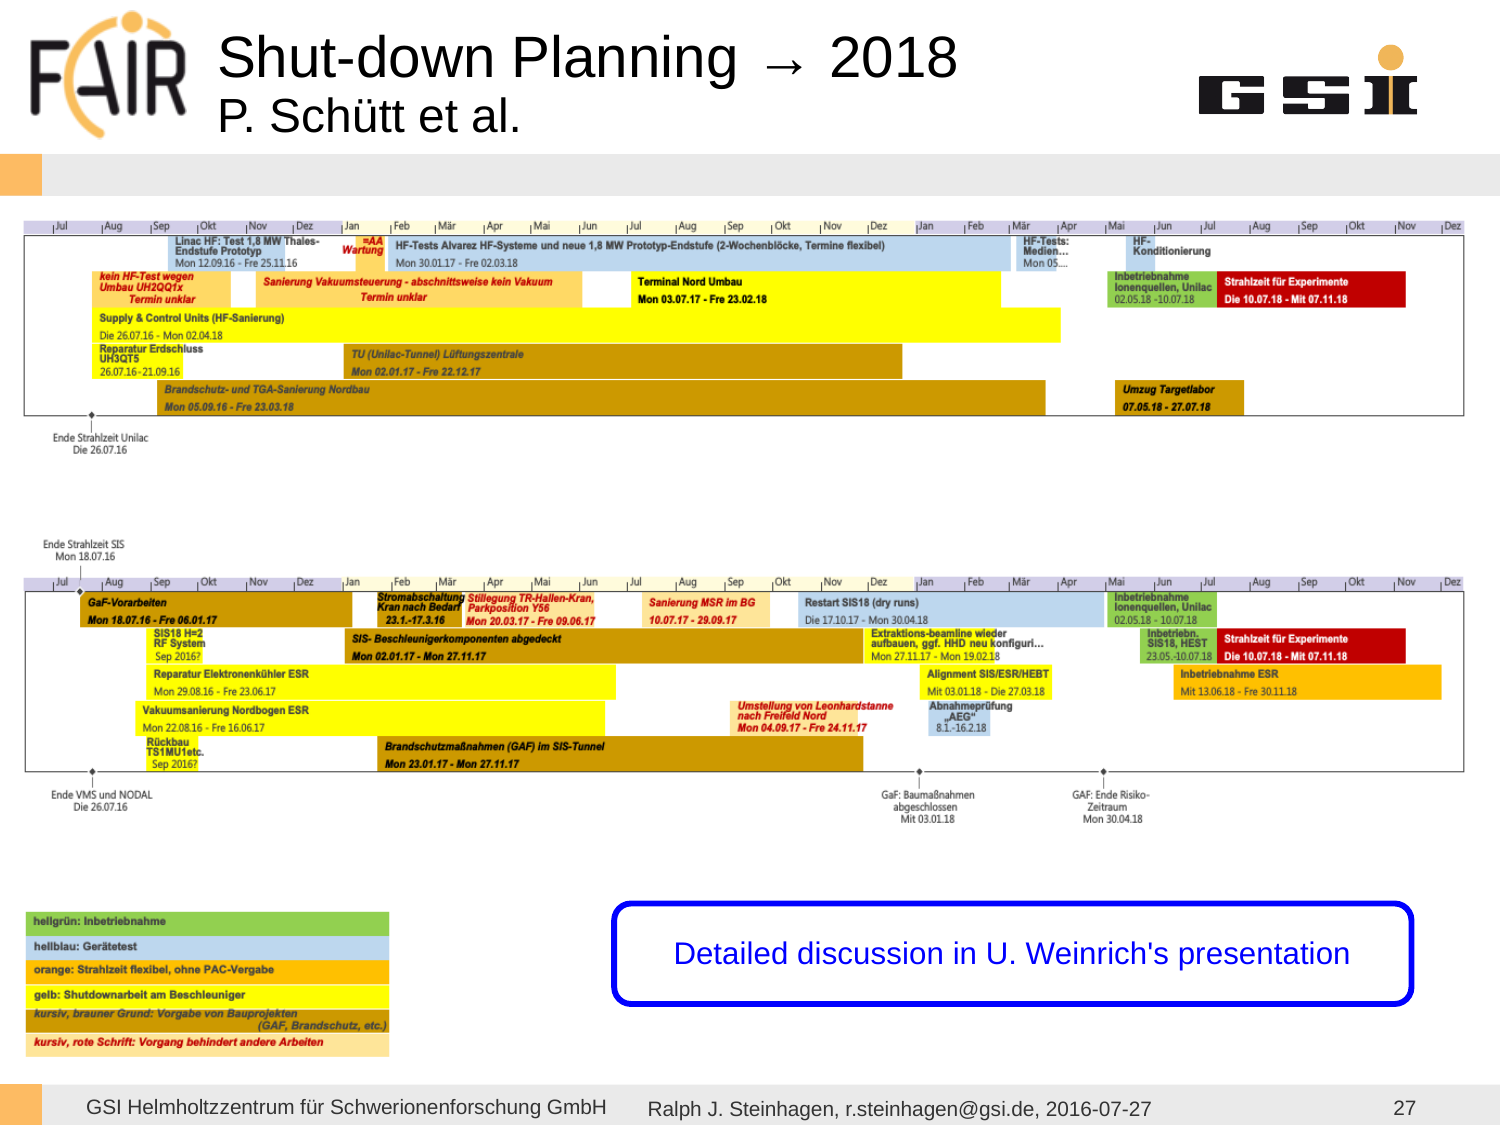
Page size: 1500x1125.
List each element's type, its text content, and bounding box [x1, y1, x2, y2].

text_box Detailed discussion in U. Weinrich's presentation [614, 903, 1412, 1004]
picture [15, 212, 1485, 1069]
picture [1197, 42, 1419, 117]
picture [30, 9, 187, 141]
title Shut-down Planning → 2018 P. Schütt et al. [217, 20, 1180, 147]
